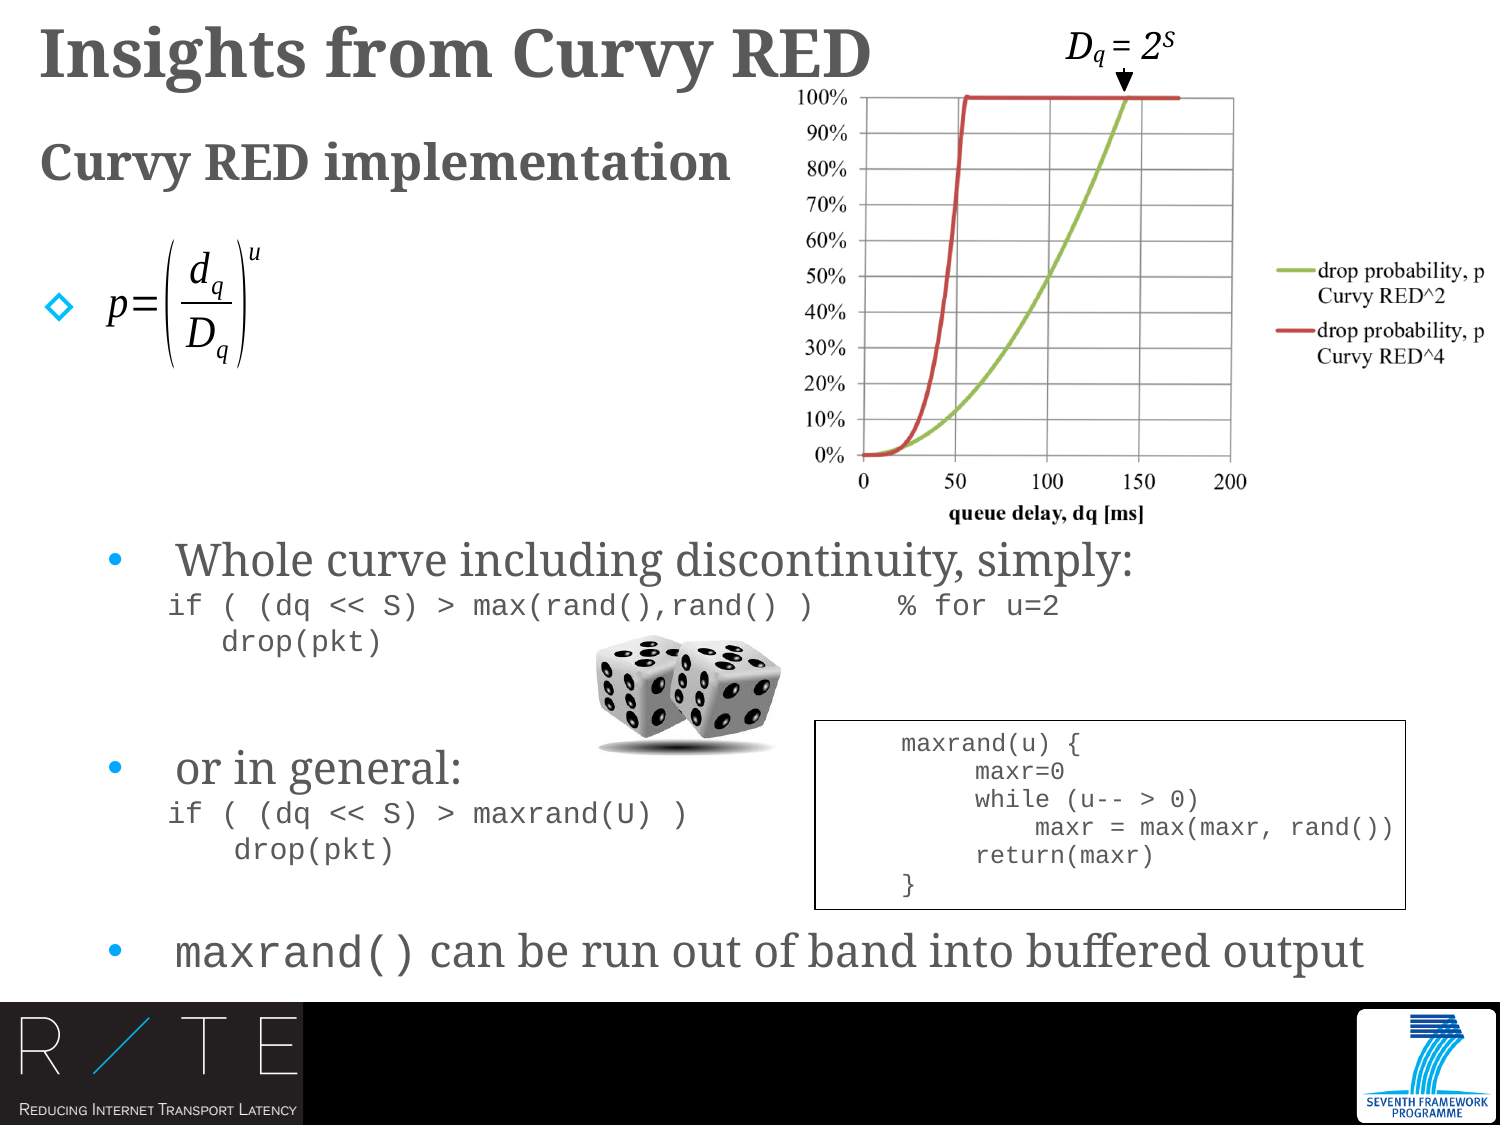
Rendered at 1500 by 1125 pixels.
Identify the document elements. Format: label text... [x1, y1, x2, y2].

list Whole curve including discontinuity, simply: if ( (dq << S) > max(rand(),rand() ) % for u=2 drop(pkt) or in general: if ( (dq << S) > maxrand(U) ) drop(pkt) maxrand() can be run out of band into buffered output [24, 215, 1475, 993]
title Insights from Curvy RED [24, 10, 1475, 98]
chart [94, 236, 272, 372]
text_box Dq = 2S [1051, 11, 1193, 83]
text_box maxrand(u) { maxr=0 while (u-- > 0) maxr = max(maxr, rand()) return(maxr) } [814, 720, 1406, 910]
picture [596, 635, 786, 756]
list Curvy RED implementation [24, 122, 1475, 198]
picture [779, 77, 1500, 549]
